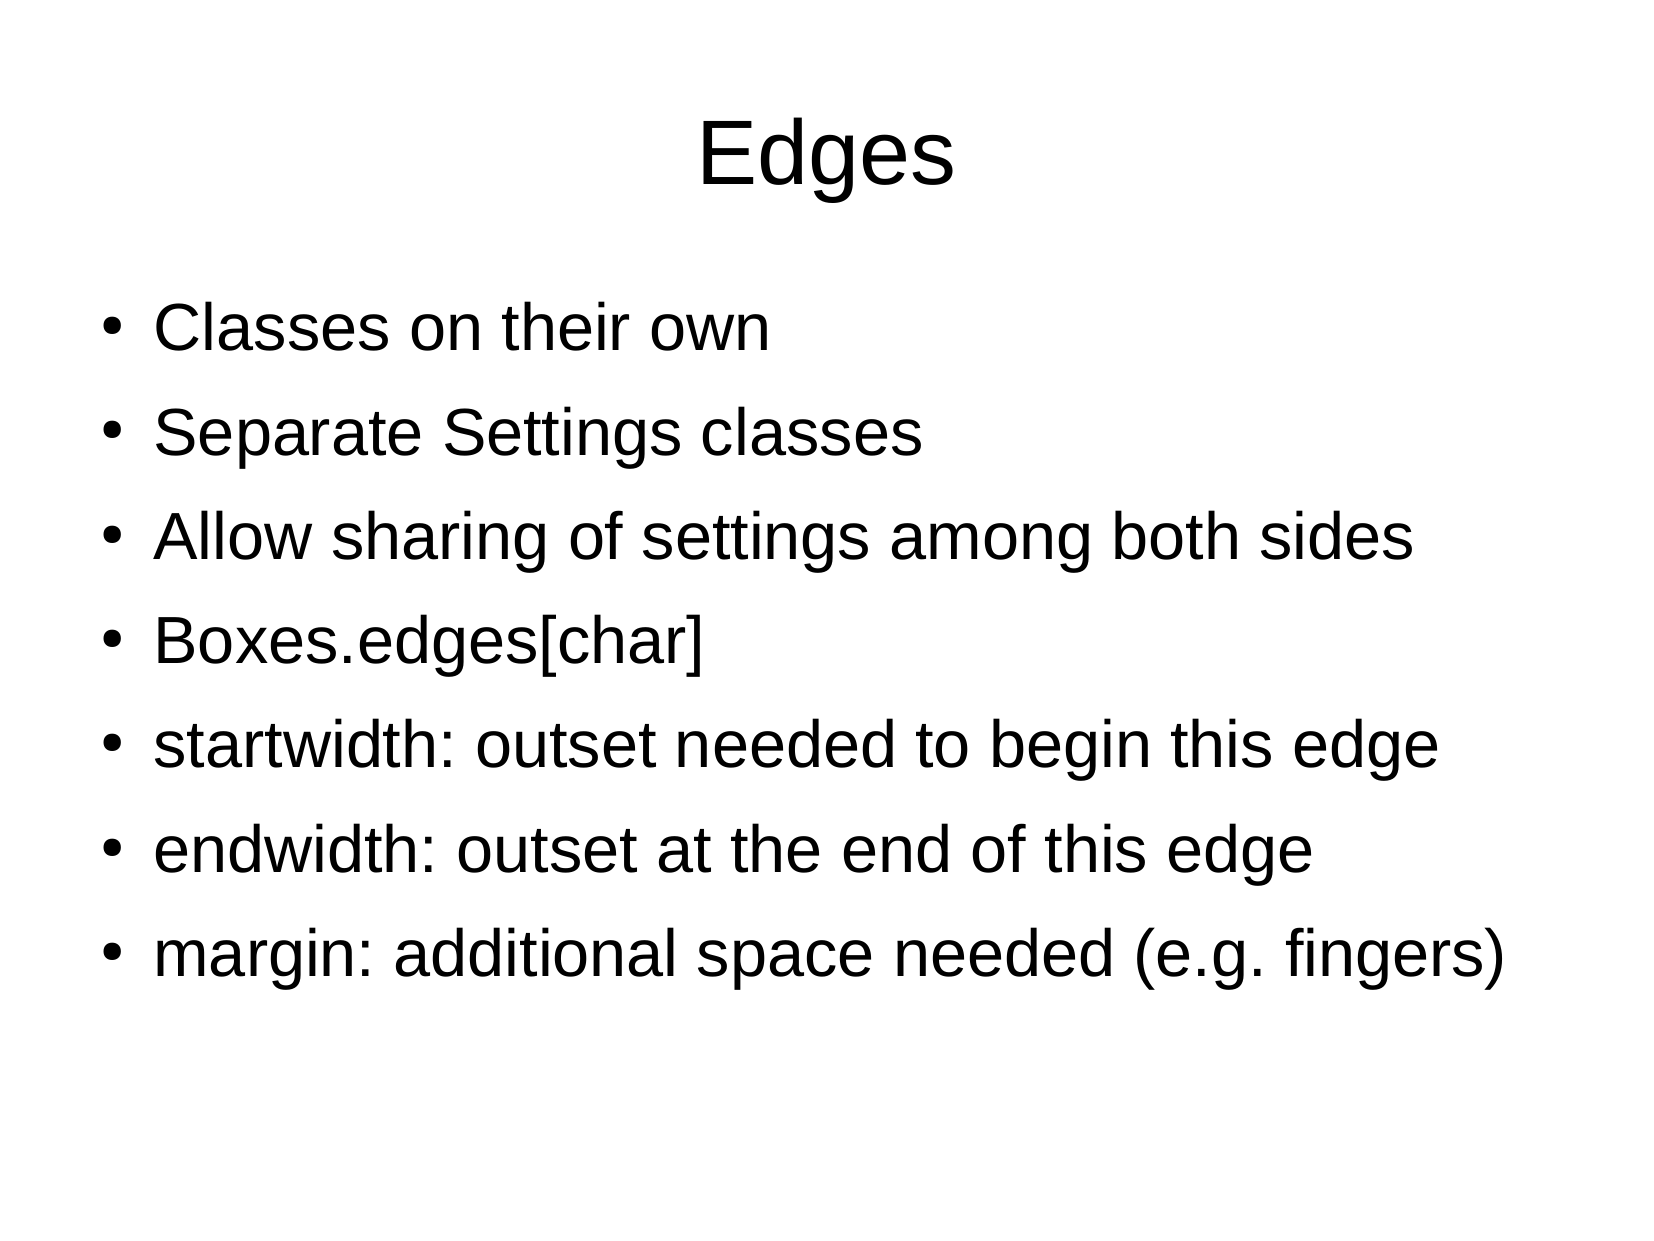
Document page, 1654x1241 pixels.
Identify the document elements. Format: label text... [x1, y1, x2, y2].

title Edges [82, 49, 1571, 257]
list Classes on their own Separate Settings classes Allow sharing of settings among both sides Boxes.edges[char] startwidth: outset needed to begin this edge endwidth: outset at the end of this edge margin: additional space needed (e.g. fingers) [82, 290, 1571, 1010]
